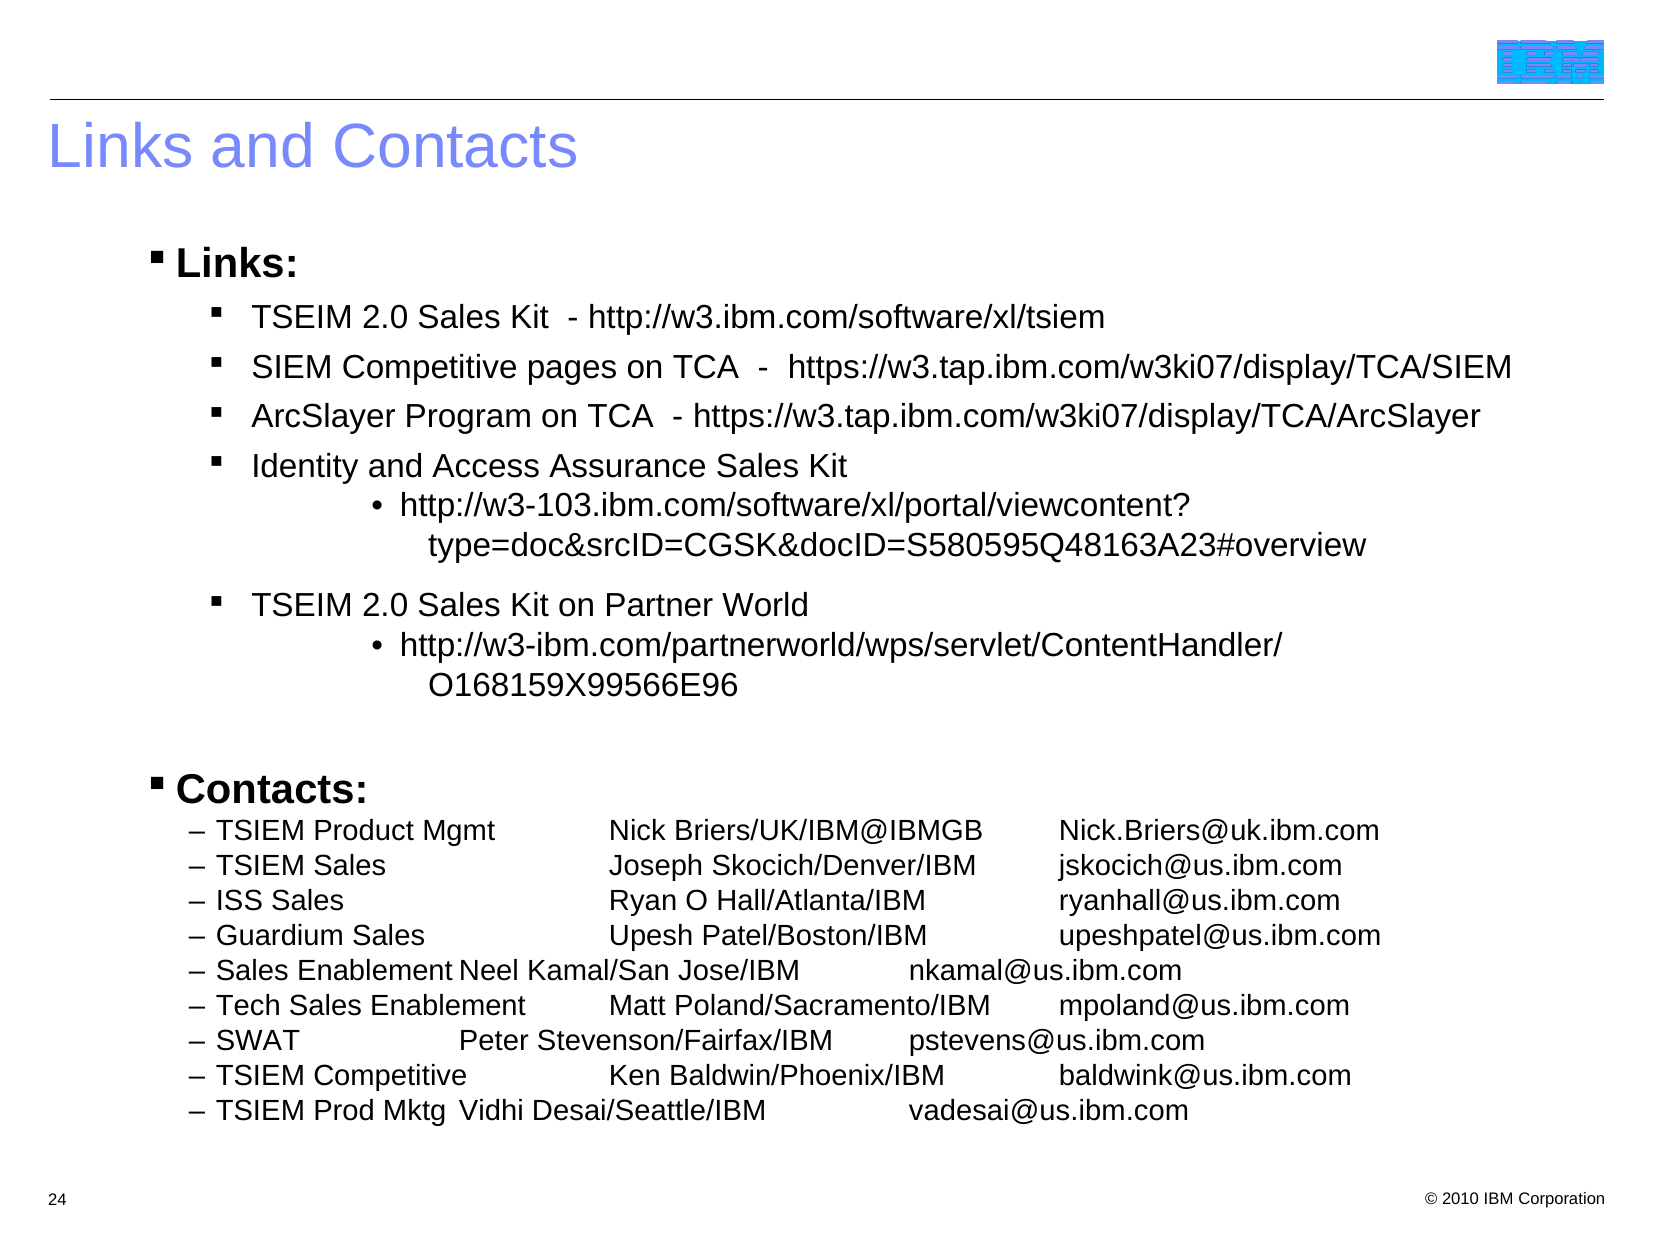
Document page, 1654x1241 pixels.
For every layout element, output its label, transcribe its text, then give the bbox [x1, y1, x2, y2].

list Contacts: TSIEM Product Mgmt Nick Briers/UK/IBM@IBMGB Nick.Briers@uk.ibm.com TSIEM Sales Joseph Skocich/Denver/IBM jskocich@us.ibm.com ISS Sales Ryan O Hall/Atlanta/IBM ryanhall@us.ibm.com Guardium Sales Upesh Patel/Boston/IBM upeshpatel@us.ibm.com Sales Enablement Neel Kamal/San Jose/IBM nkamal@us.ibm.com Tech Sales Enablement Matt Poland/Sacramento/IBM mpoland@us.ibm.com SWAT Peter Stevenson/Fairfax/IBM pstevens@us.ibm.com TSIEM Competitive Ken Baldwin/Phoenix/IBM baldwink@us.ibm.com TSIEM Prod Mktg Vidhi Desai/Seattle/IBM vadesai@us.ibm.com [132, 754, 1587, 1154]
title Links and Contacts [32, 107, 1604, 224]
list Links: TSEIM 2.0 Sales Kit - http://w3.ibm.com/software/xl/tsiem SIEM Competitive pages on TCA - https://w3.tap.ibm.com/w3ki07/display/TCA/SIEM ArcSlayer Program on TCA - https://w3.tap.ibm.com/w3ki07/display/TCA/ArcSlayer Identity and Access Assurance Sales Kit http://w3-103.ibm.com/software/xl/portal/viewcontent?type=doc&srcID=CGSK&docID=S580595Q48163A23#overview TSEIM 2.0 Sales Kit on Partner World http://w3-ibm.com/partnerworld/wps/servlet/ContentHandler/O168159X99566E96 [132, 229, 1533, 679]
